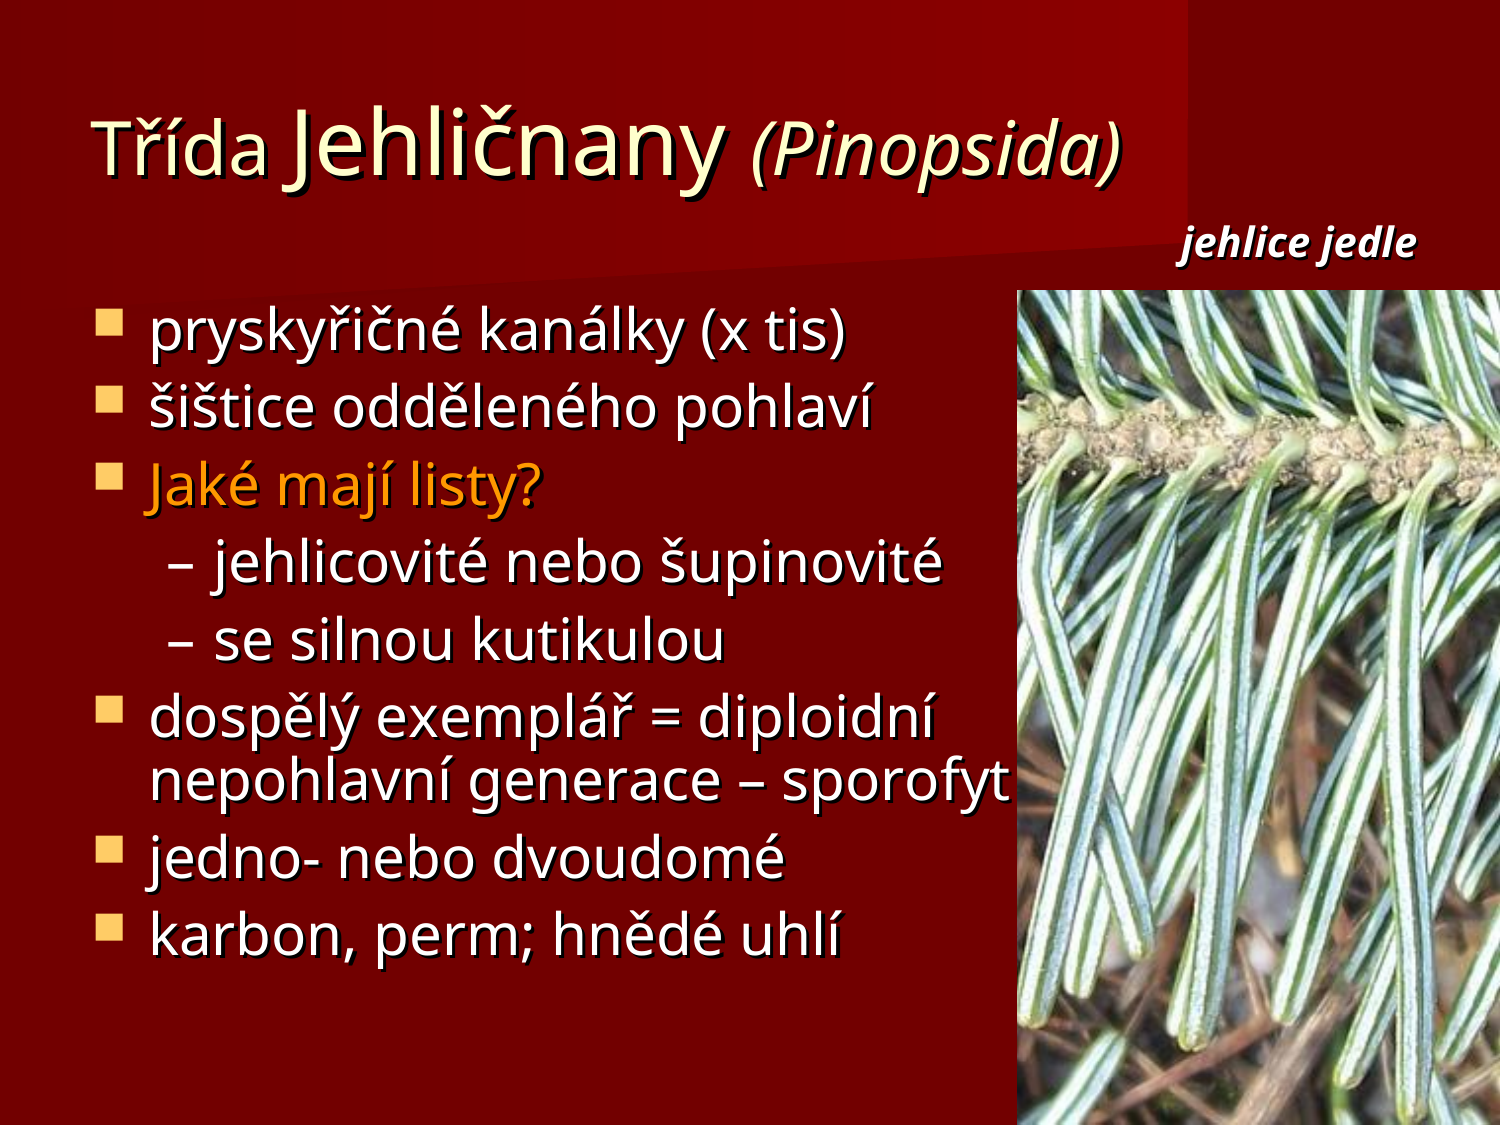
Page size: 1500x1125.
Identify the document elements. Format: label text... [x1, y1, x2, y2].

title Třída Jehličnany (Pinopsida) [75, 45, 1426, 233]
text_box jehlice jedle [1098, 172, 1500, 310]
list pryskyřičné kanálky (x tis) šištice odděleného pohlaví Jaké mají listy? jehlicovité nebo šupinovité se silnou kutikulou dospělý exemplář = diploidní nepohlavní generace – sporofyt jedno- nebo dvoudomé karbon, perm; hnědé uhlí [76, 207, 1098, 1125]
picture [1017, 290, 1500, 1125]
